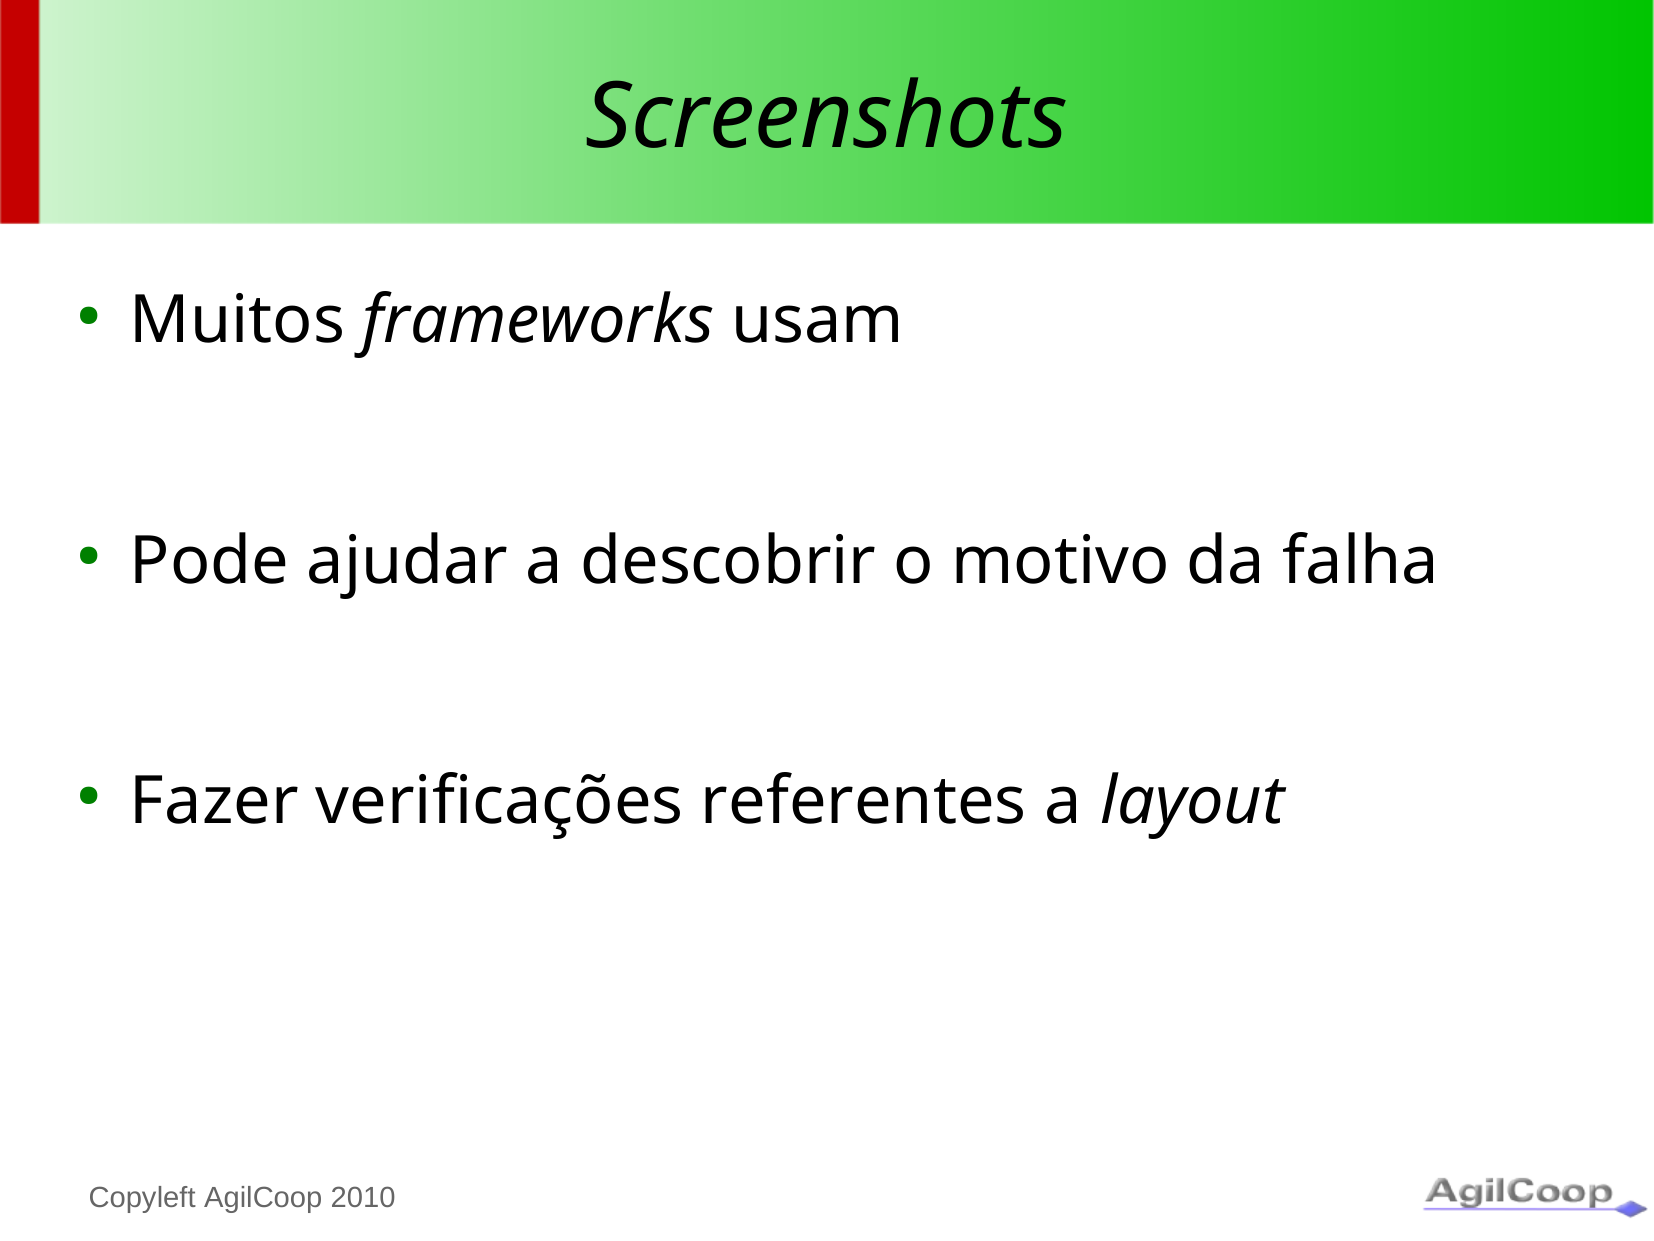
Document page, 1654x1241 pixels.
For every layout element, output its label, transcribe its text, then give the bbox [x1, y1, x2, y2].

list Muitos frameworks usam Pode ajudar a descobrir o motivo da falha Fazer verificações referentes a layout [59, 271, 1607, 1108]
picture [0, 0, 1654, 1241]
title Screenshots [82, 15, 1571, 208]
